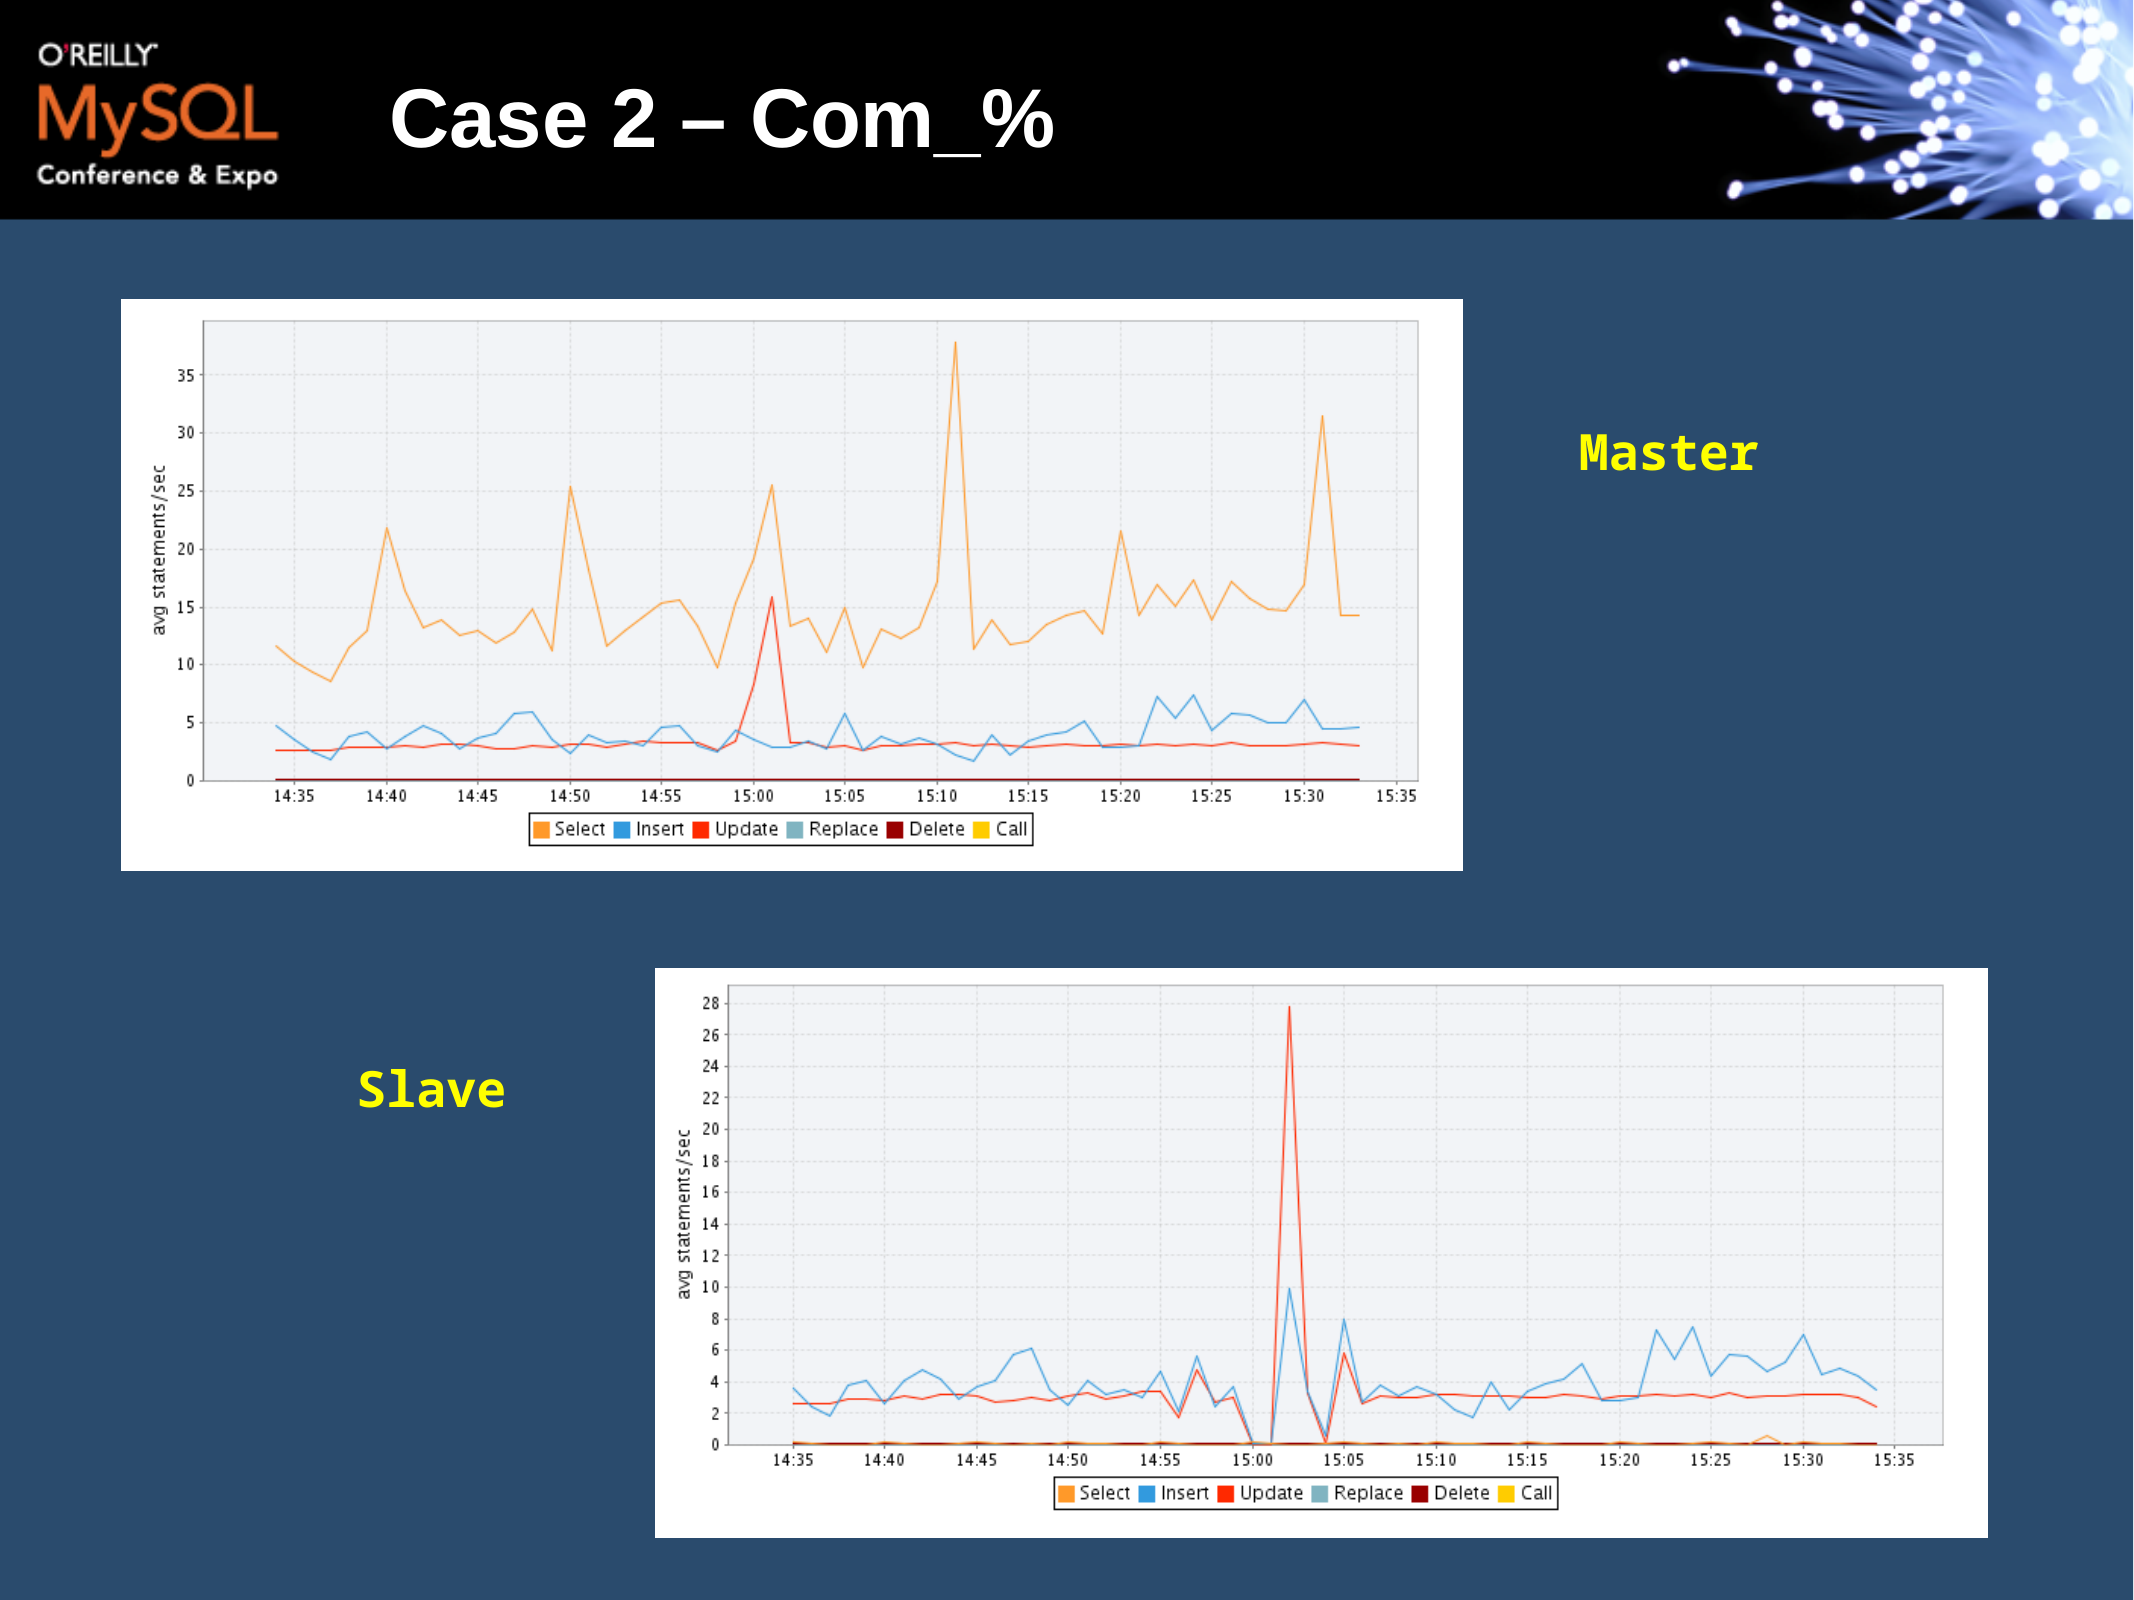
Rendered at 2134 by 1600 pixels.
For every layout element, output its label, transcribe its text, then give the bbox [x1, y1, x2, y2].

title Case 2 – Com_% [381, 36, 2103, 193]
picture [0, 0, 2134, 1600]
text_box Master [1537, 412, 1801, 488]
text_box Slave [300, 1050, 563, 1126]
